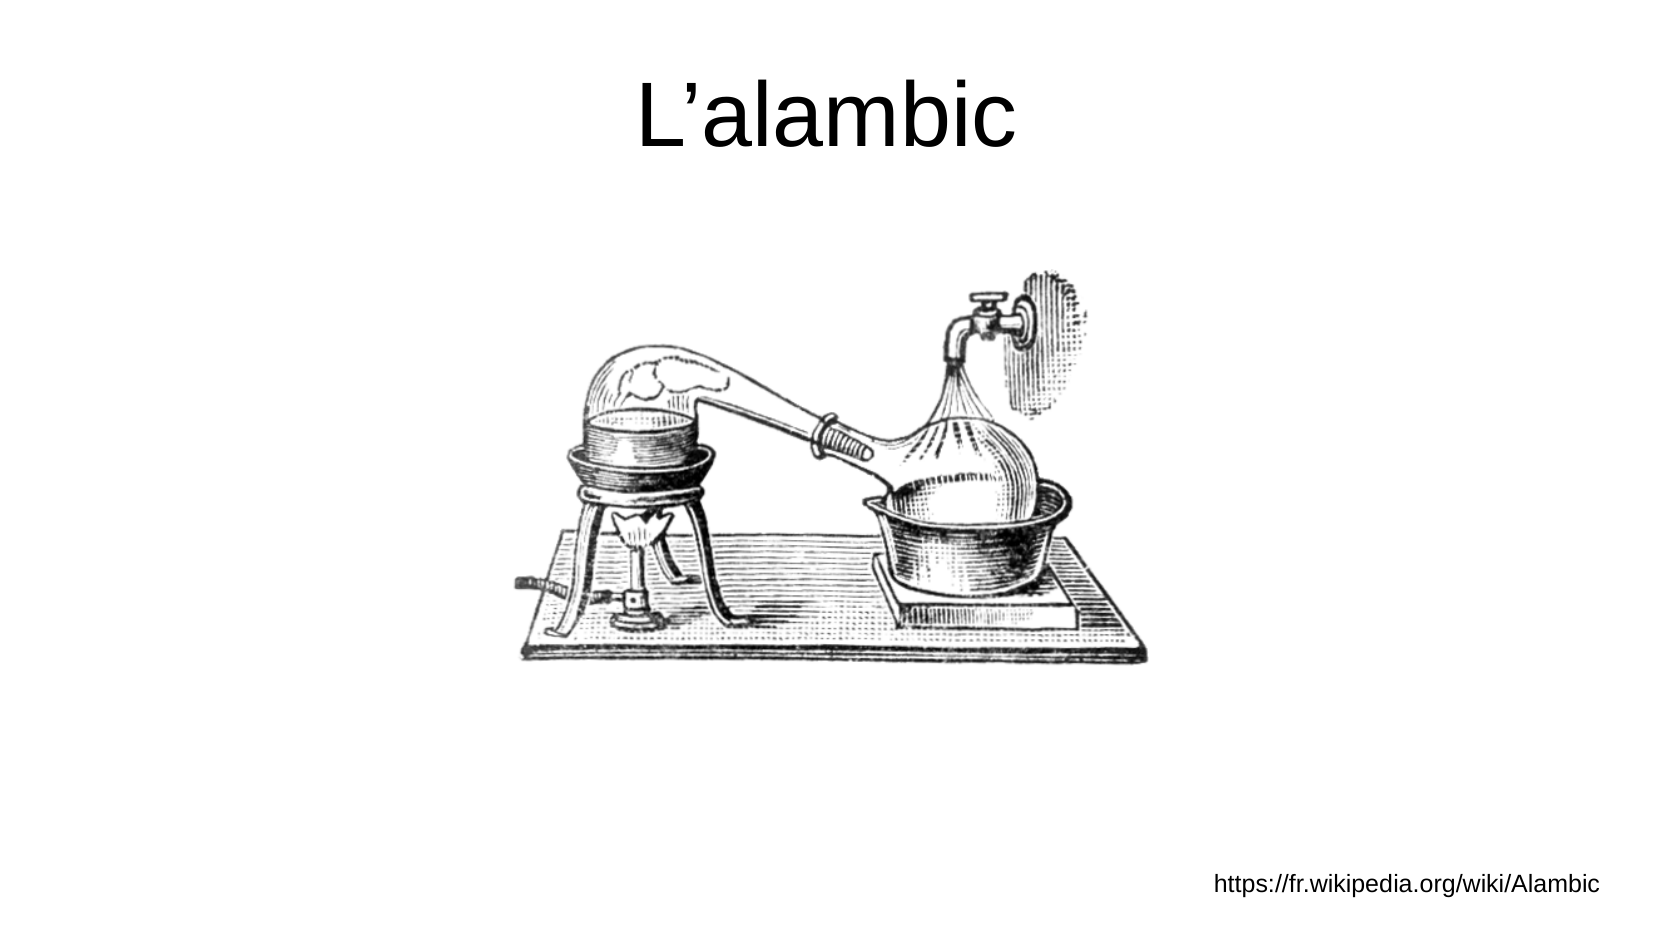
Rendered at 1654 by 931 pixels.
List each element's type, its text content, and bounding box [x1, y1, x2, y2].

title L’alambic [82, 37, 1571, 193]
picture [505, 253, 1159, 682]
text_box https://fr.wikipedia.org/wiki/Alambic [1198, 862, 1654, 920]
